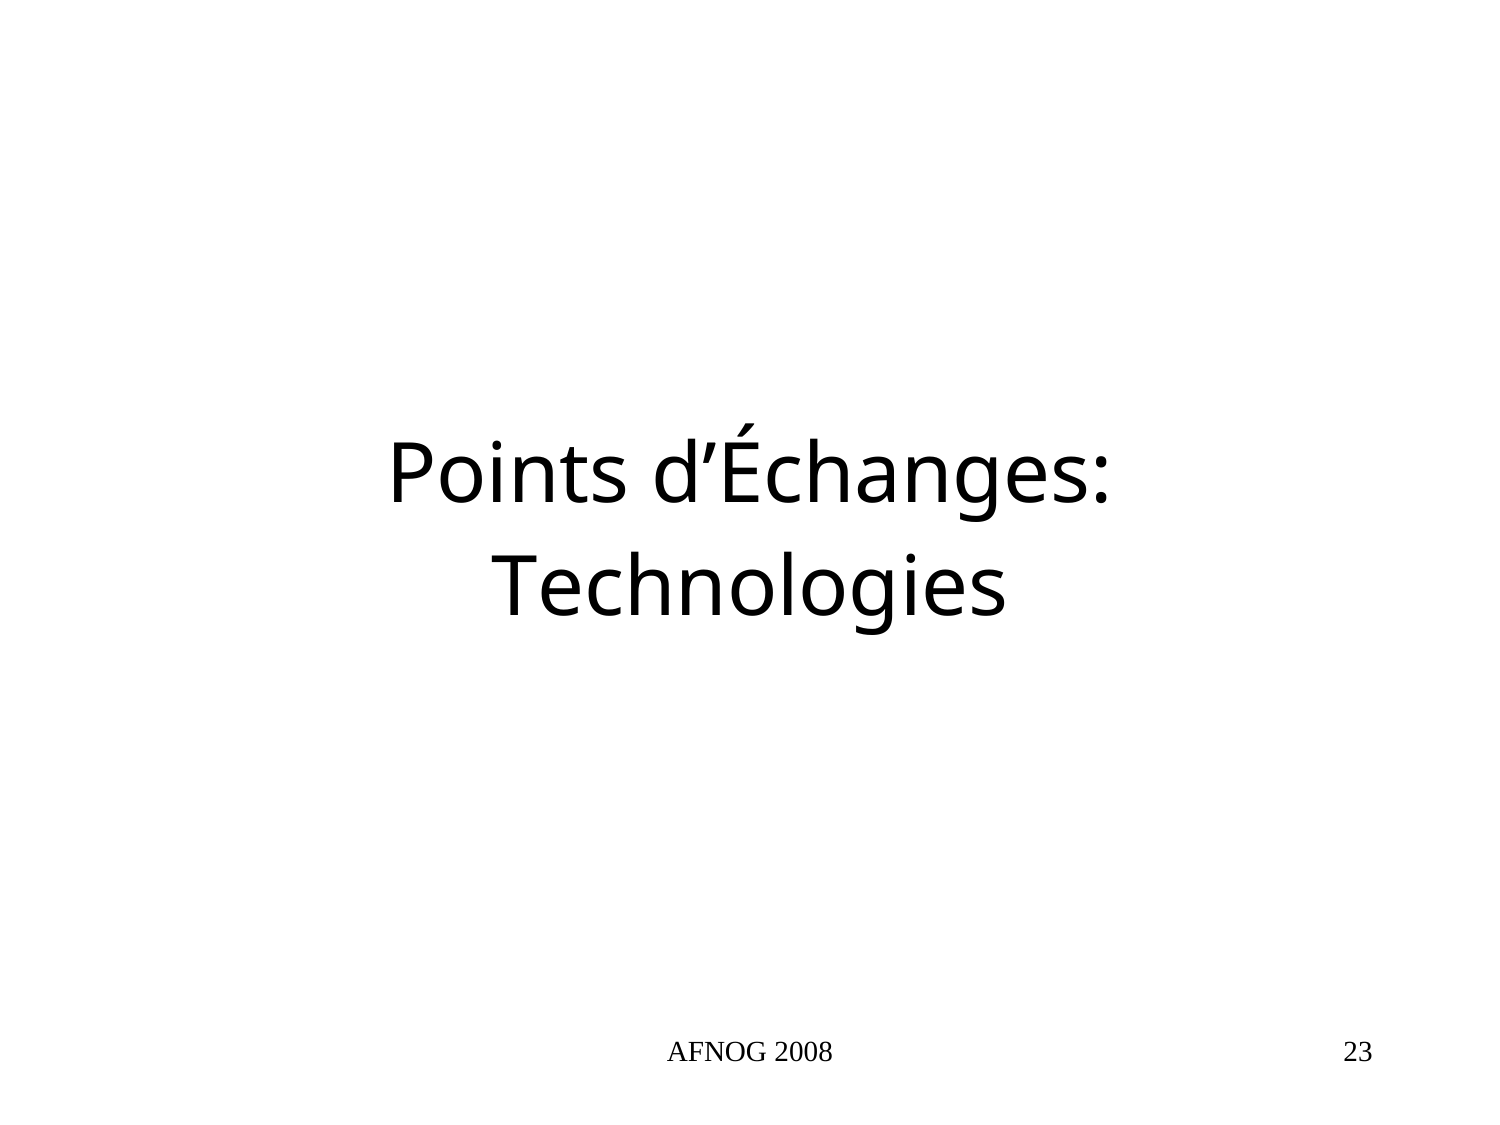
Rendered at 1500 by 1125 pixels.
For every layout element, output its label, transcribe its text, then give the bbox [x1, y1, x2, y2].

text_box AFNOG 2008 [512, 1025, 988, 1101]
text_box <number> [1074, 1025, 1388, 1101]
title Points d’Échanges: Technologies [112, 312, 1388, 628]
